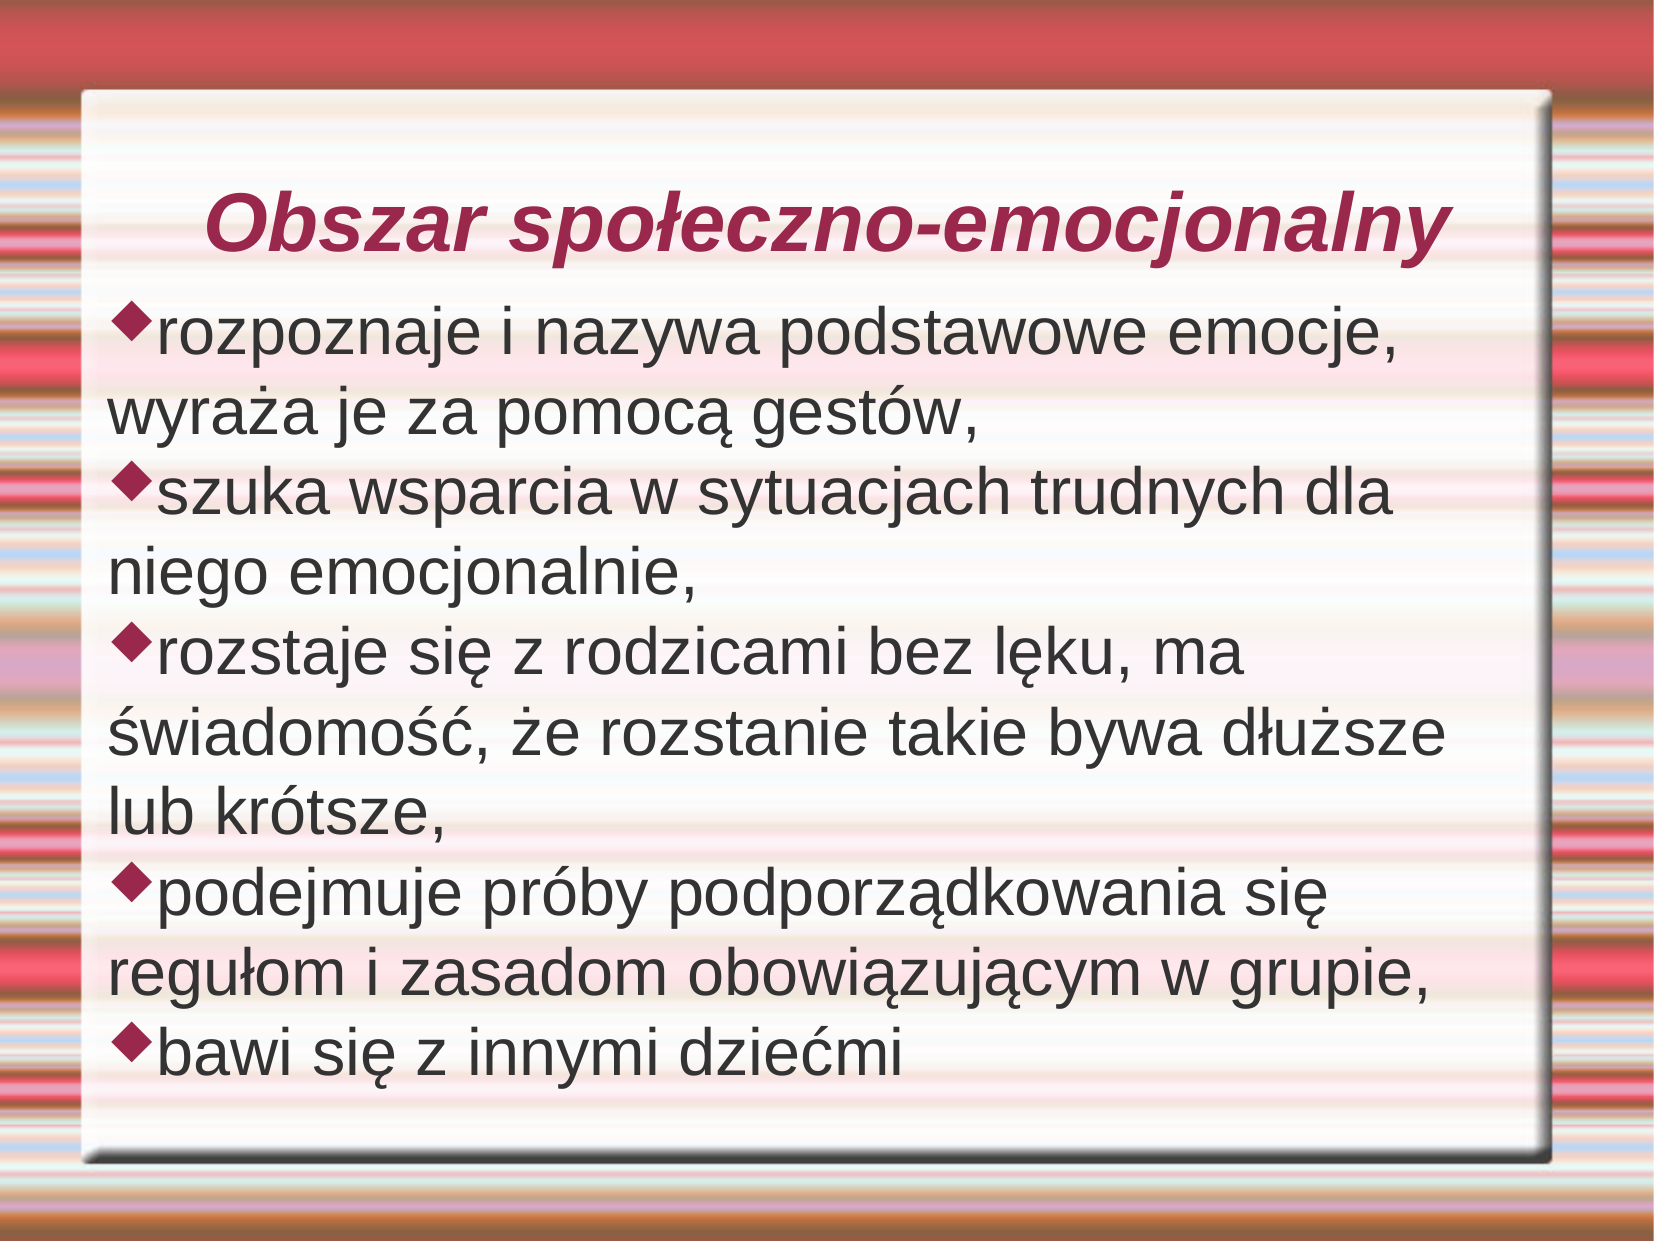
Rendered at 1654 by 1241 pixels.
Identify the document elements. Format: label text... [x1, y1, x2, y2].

title Obszar społeczno-emocjonalny [121, 114, 1534, 322]
list rozpoznaje i nazywa podstawowe emocje, wyraża je za pomocą gestów, szuka wsparcia w sytuacjach trudnych dla niego emocjonalnie, rozstaje się z rodzicami bez lęku, ma świadomość, że rozstanie takie bywa dłuższe lub krótsze, podejmuje próby podporządkowania się regułom i zasadom obowiązującym w grupie, bawi się z innymi dziećmi [107, 287, 1489, 1111]
